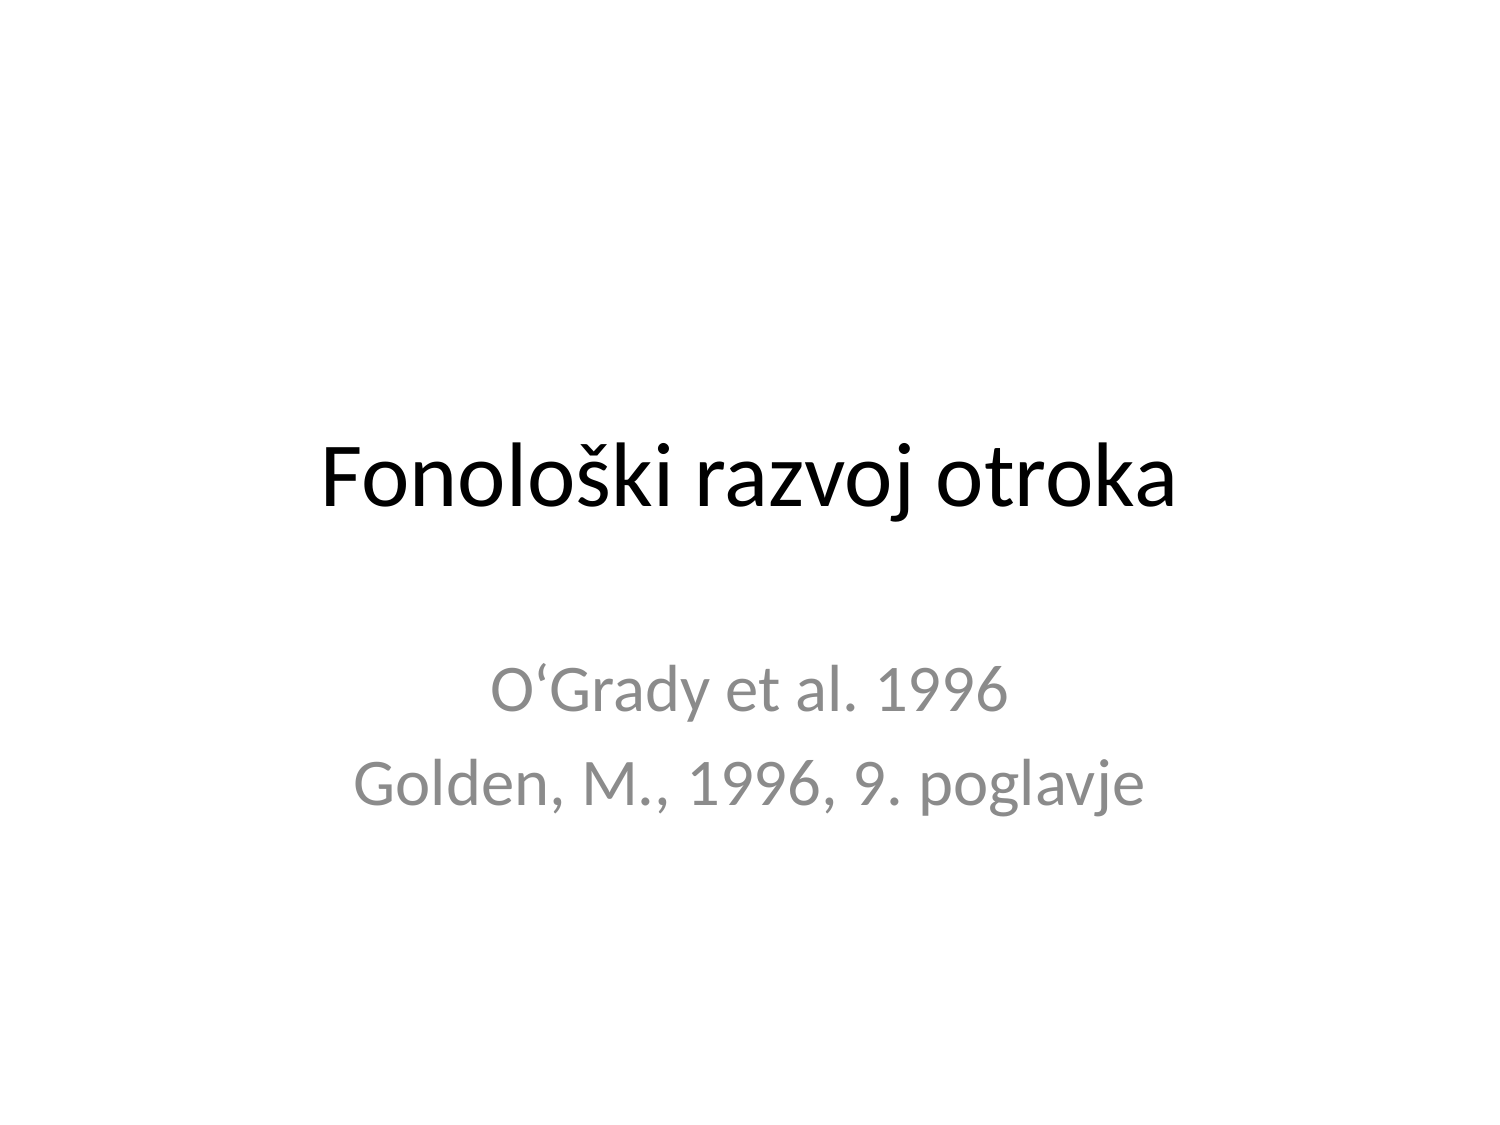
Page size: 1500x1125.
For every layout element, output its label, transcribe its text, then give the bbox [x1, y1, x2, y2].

title Fonološki razvoj otroka [112, 349, 1388, 591]
subtitle O‘Grady et al. 1996 Golden, M., 1996, 9. poglavje [225, 637, 1275, 925]
